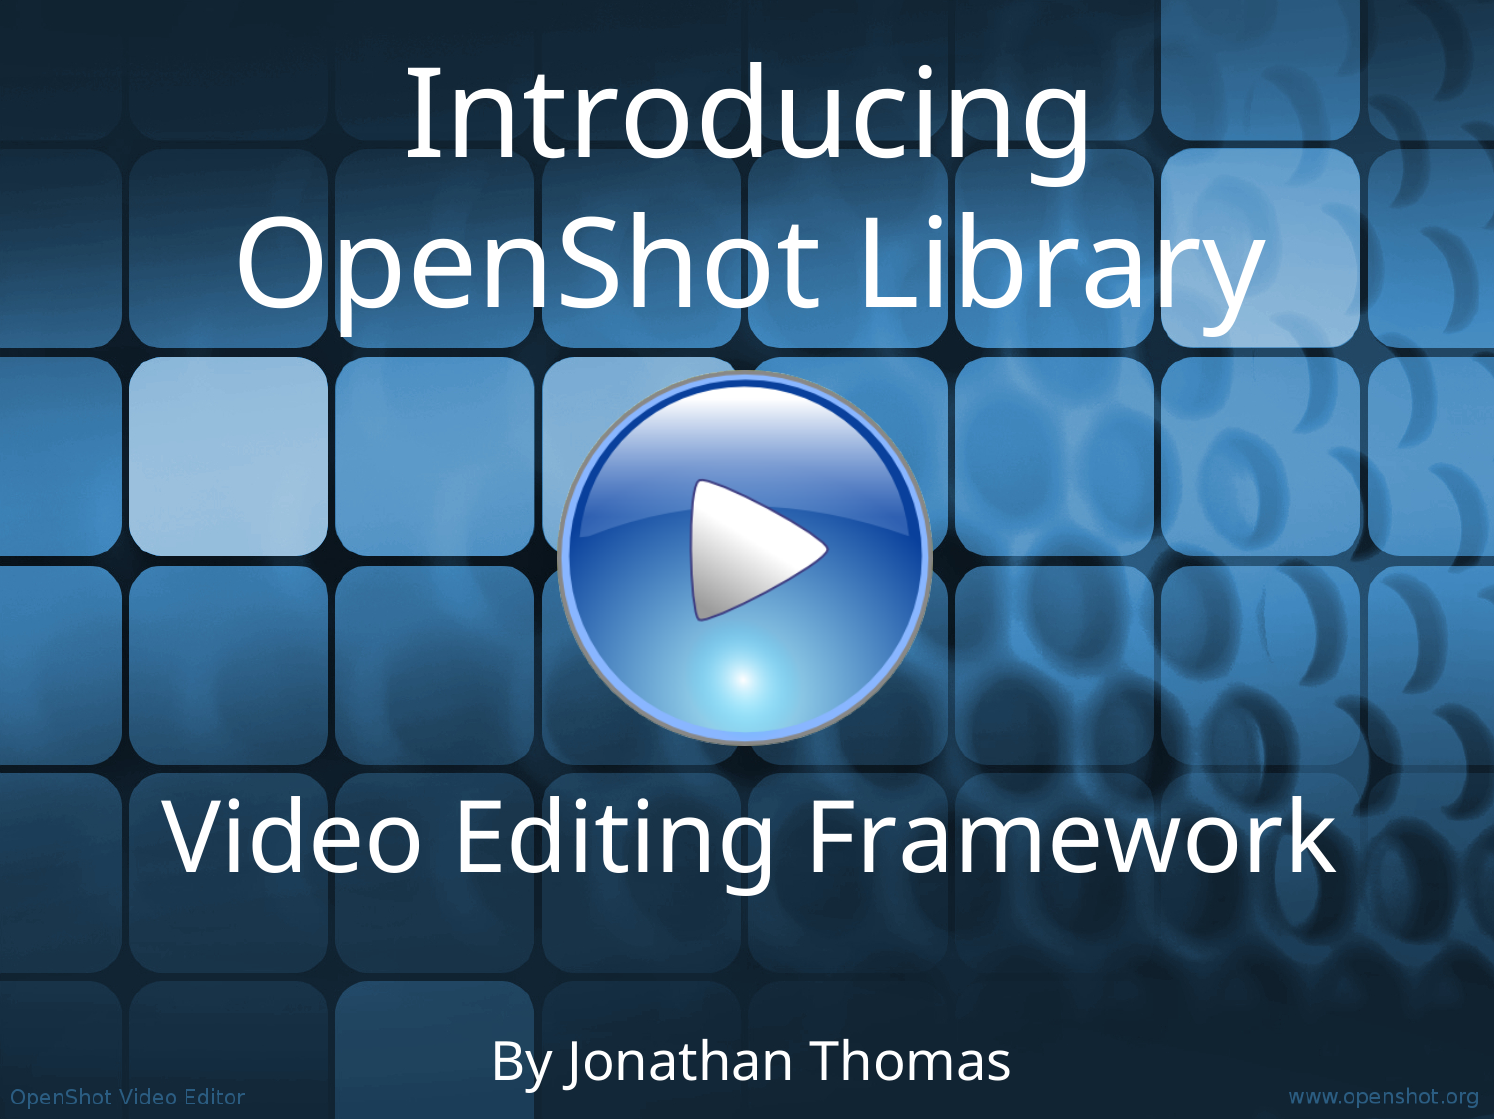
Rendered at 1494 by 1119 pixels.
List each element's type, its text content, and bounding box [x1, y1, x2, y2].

title Introducing OpenShot Library [60, 10, 1441, 355]
picture [0, 0, 1494, 1119]
text_box By Jonathan Thomas [229, 1036, 1276, 1119]
text_box Video Editing Framework [75, 765, 1426, 1036]
